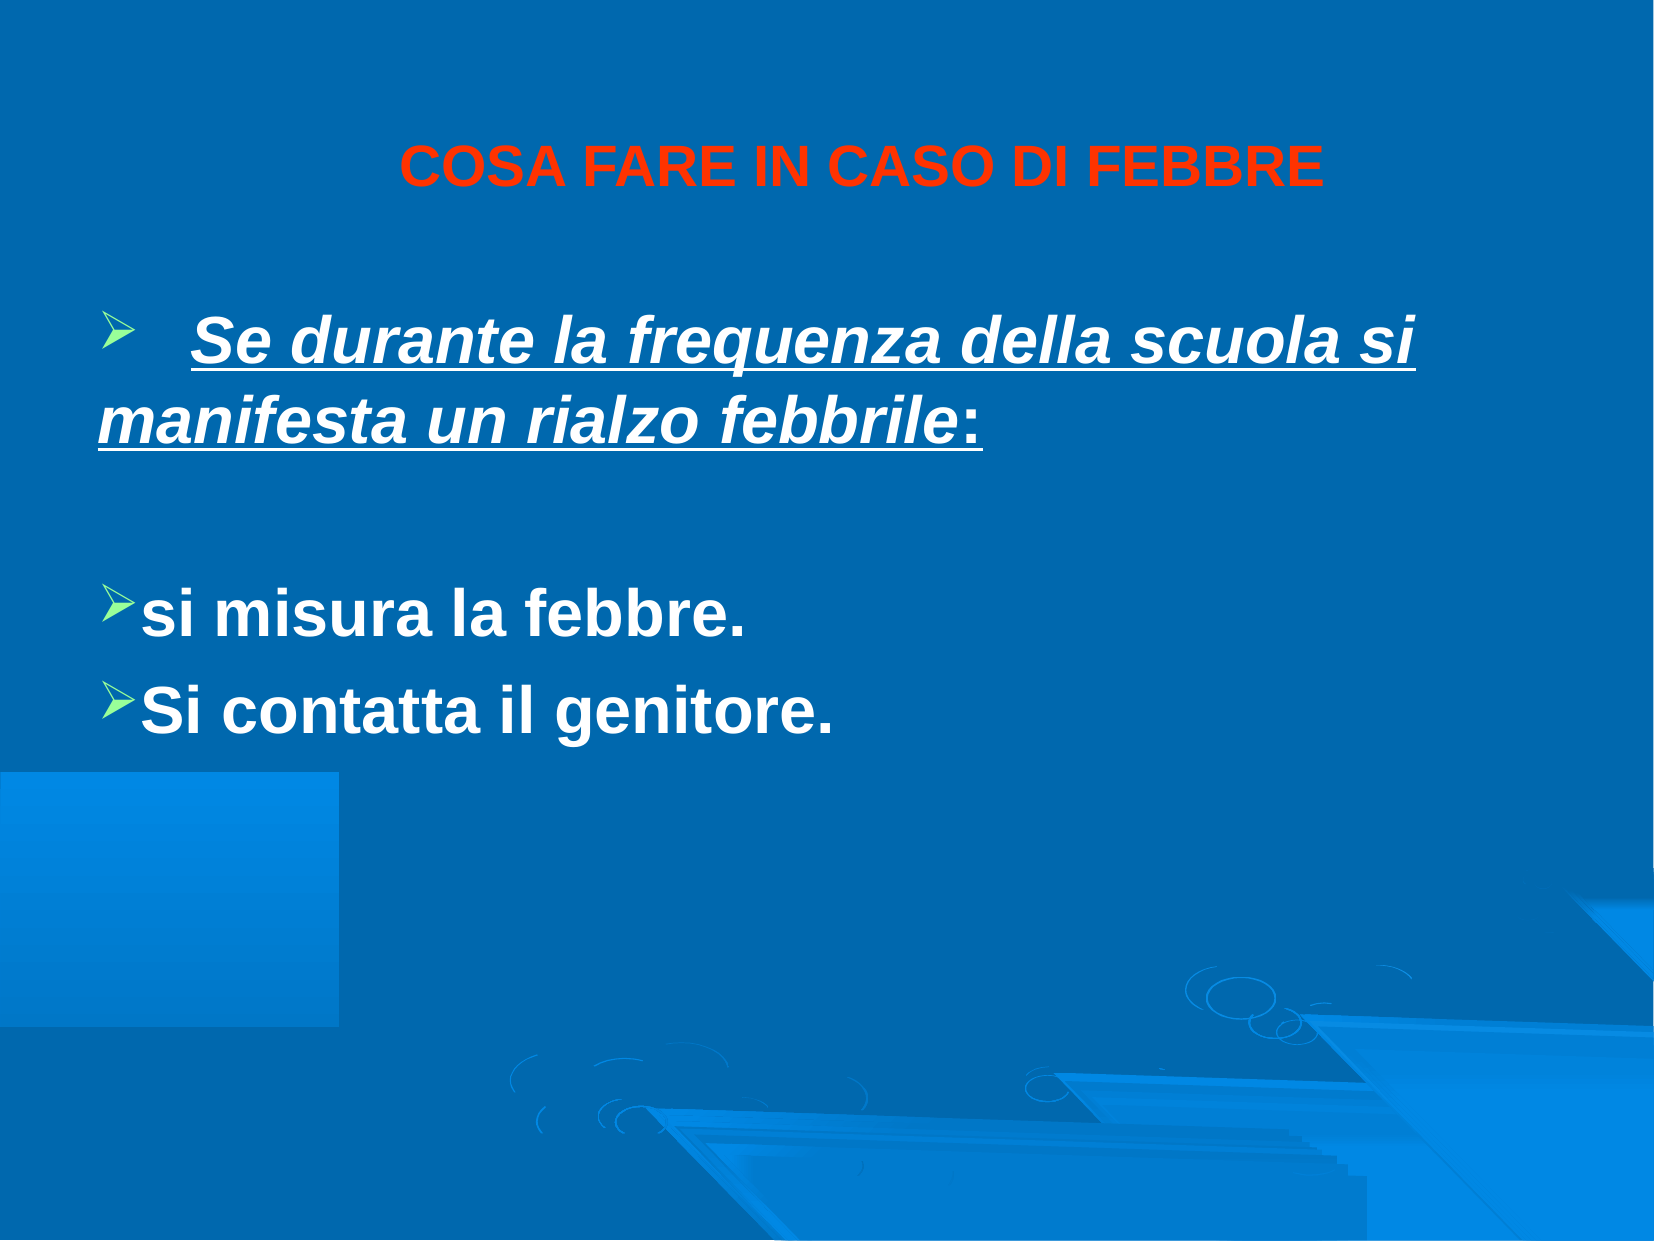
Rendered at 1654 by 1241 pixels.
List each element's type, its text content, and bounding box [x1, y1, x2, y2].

list Se durante la frequenza della scuola si manifesta un rialzo febbrile: si misura la febbre. Si contatta il genitore. [82, 289, 1571, 1010]
title COSA FARE IN CASO DI FEBBRE [149, 41, 1426, 266]
